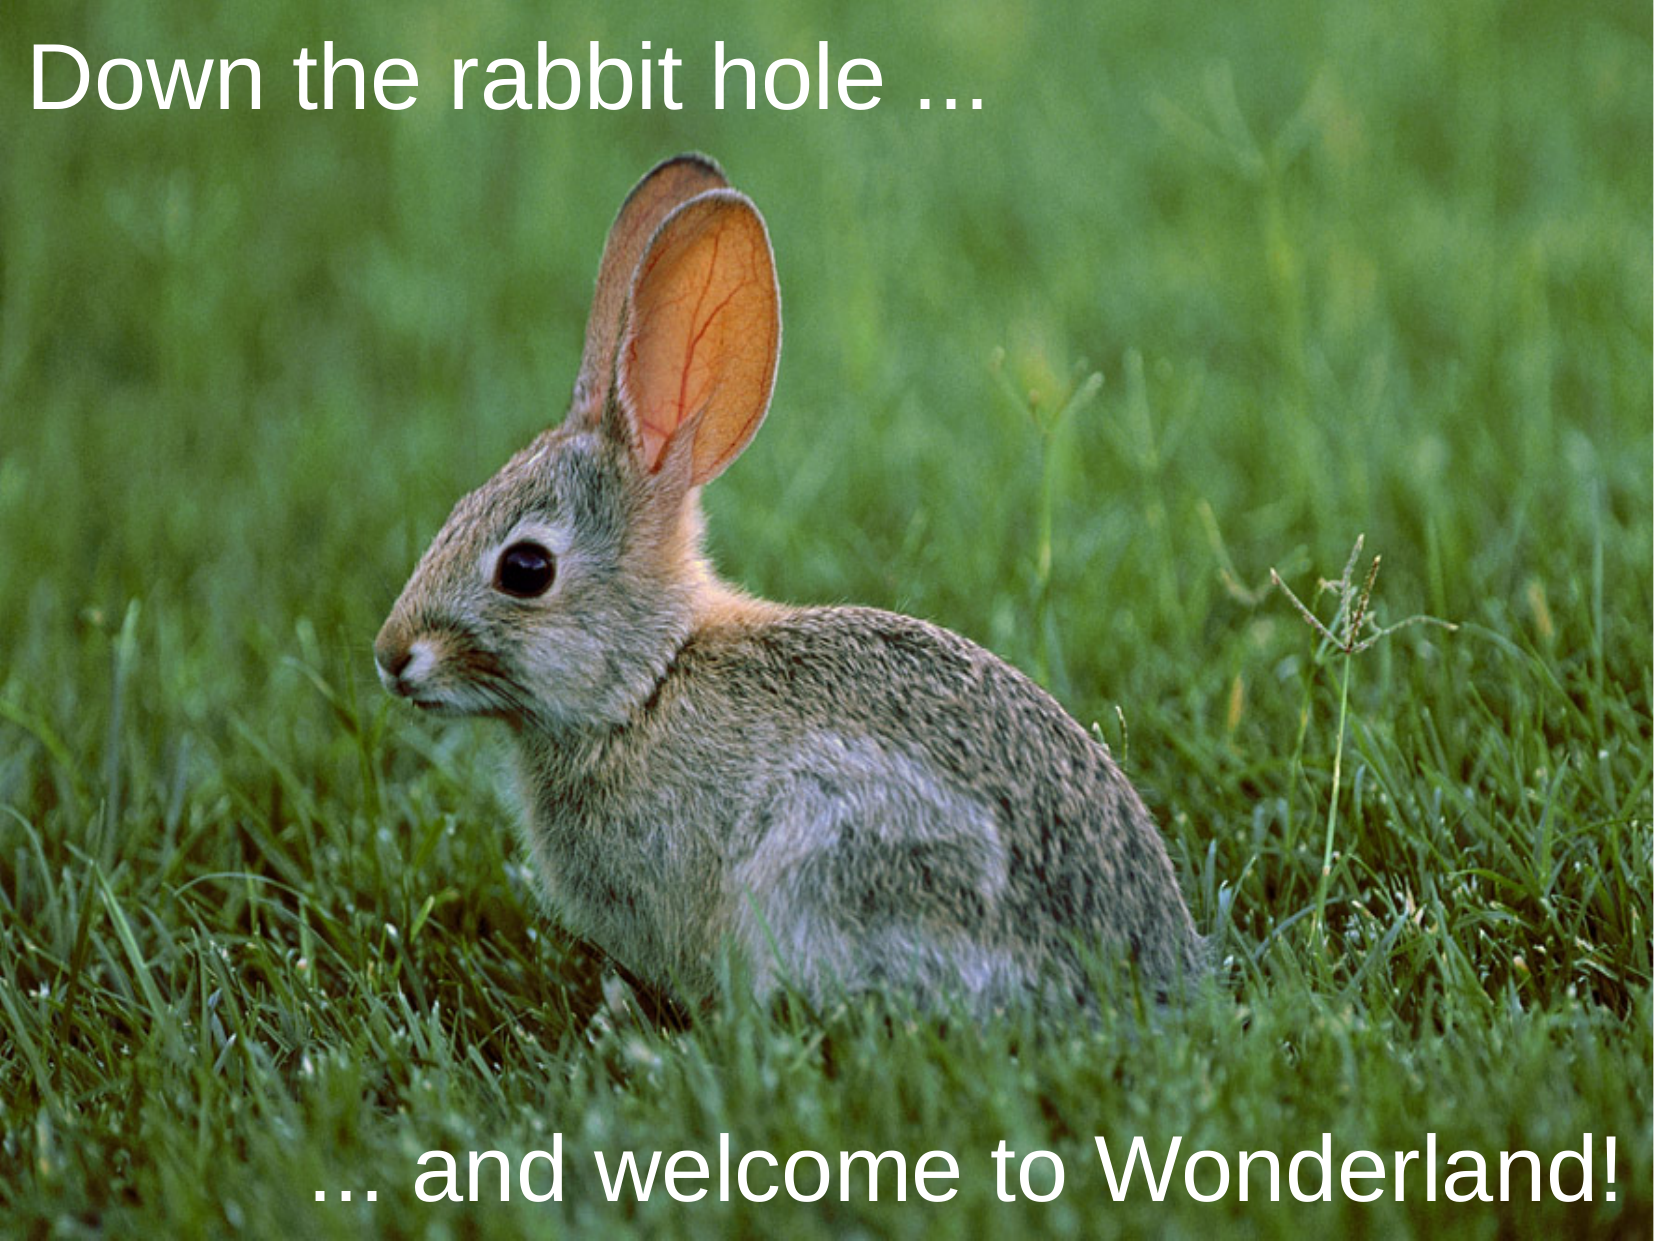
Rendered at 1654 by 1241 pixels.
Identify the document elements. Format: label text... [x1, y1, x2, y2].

text_box ... and welcome to Wonderland! [293, 1108, 1641, 1229]
picture [0, 0, 1654, 1241]
text_box Down the rabbit hole ... [11, 17, 1033, 138]
